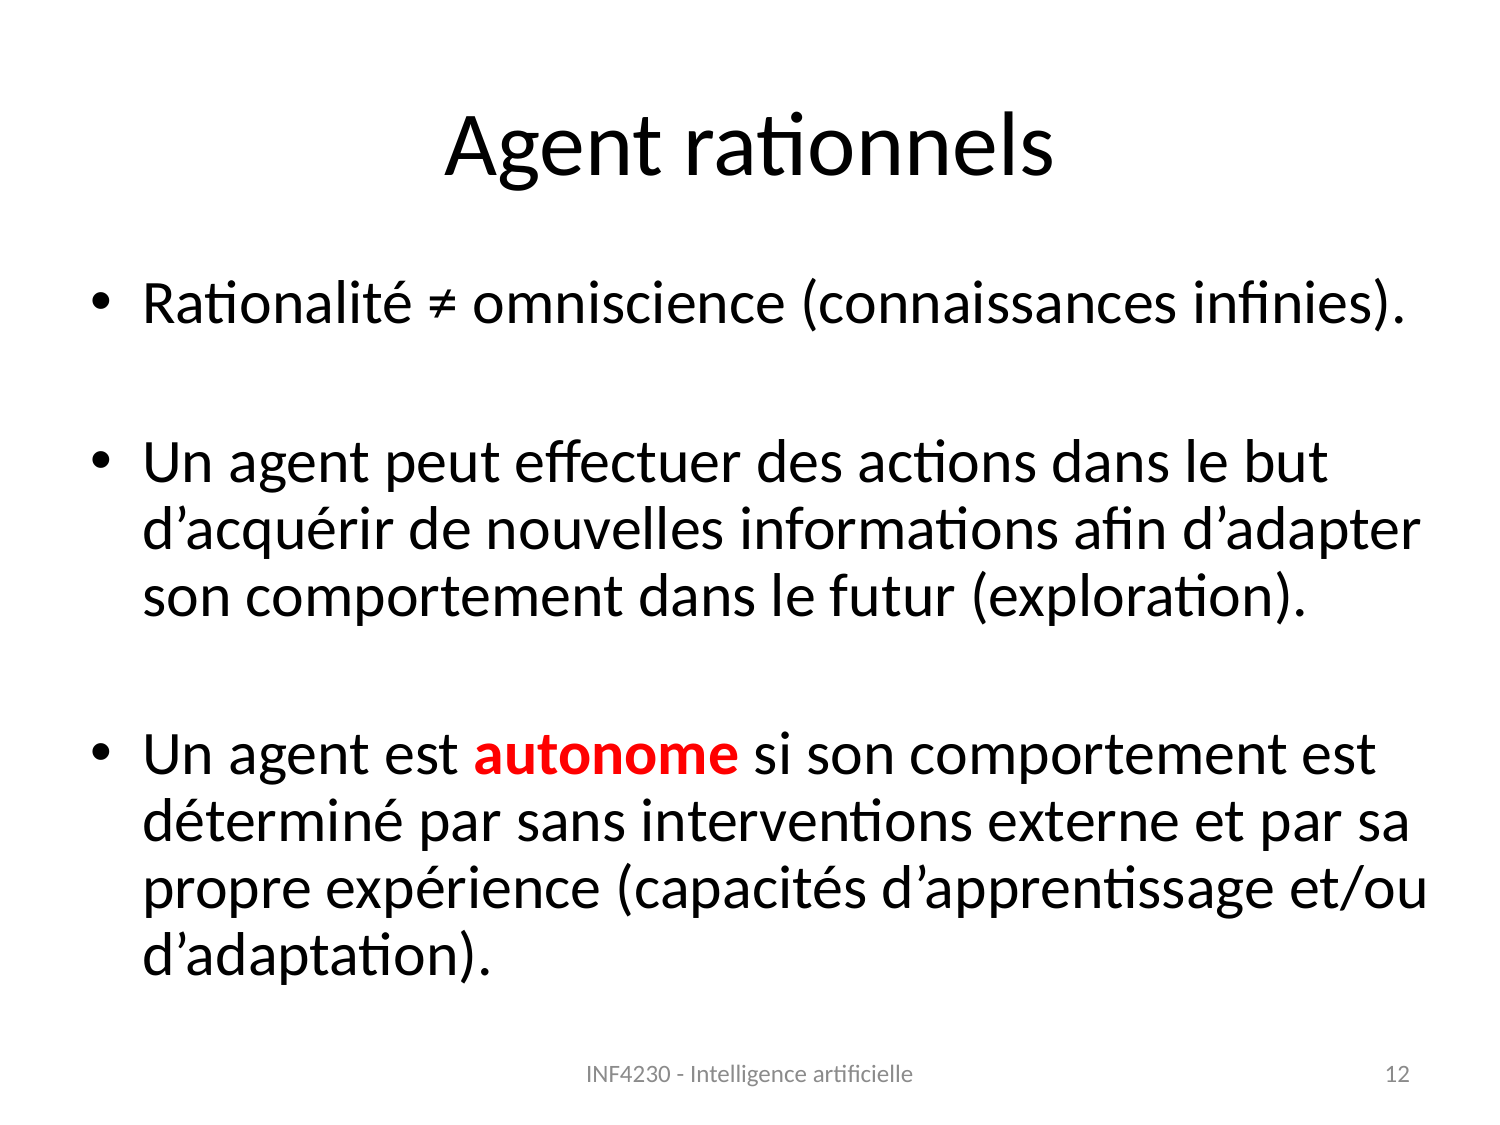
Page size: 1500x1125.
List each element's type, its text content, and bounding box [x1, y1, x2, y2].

footer INF4230 - Intelligence artificielle [512, 1042, 988, 1103]
list Rationalité ≠ omniscience (connaissances infinies). Un agent peut effectuer des actions dans le but d’acquérir de nouvelles informations afin d’adapter son comportement dans le futur (exploration). Un agent est autonome si son comportement est déterminé par sans interventions externe et par sa propre expérience (capacités d’apprentissage et/ou d’adaptation). [75, 262, 1447, 1005]
title Agent rationnels [75, 45, 1425, 233]
slide_number <numéro> [1074, 1042, 1425, 1103]
